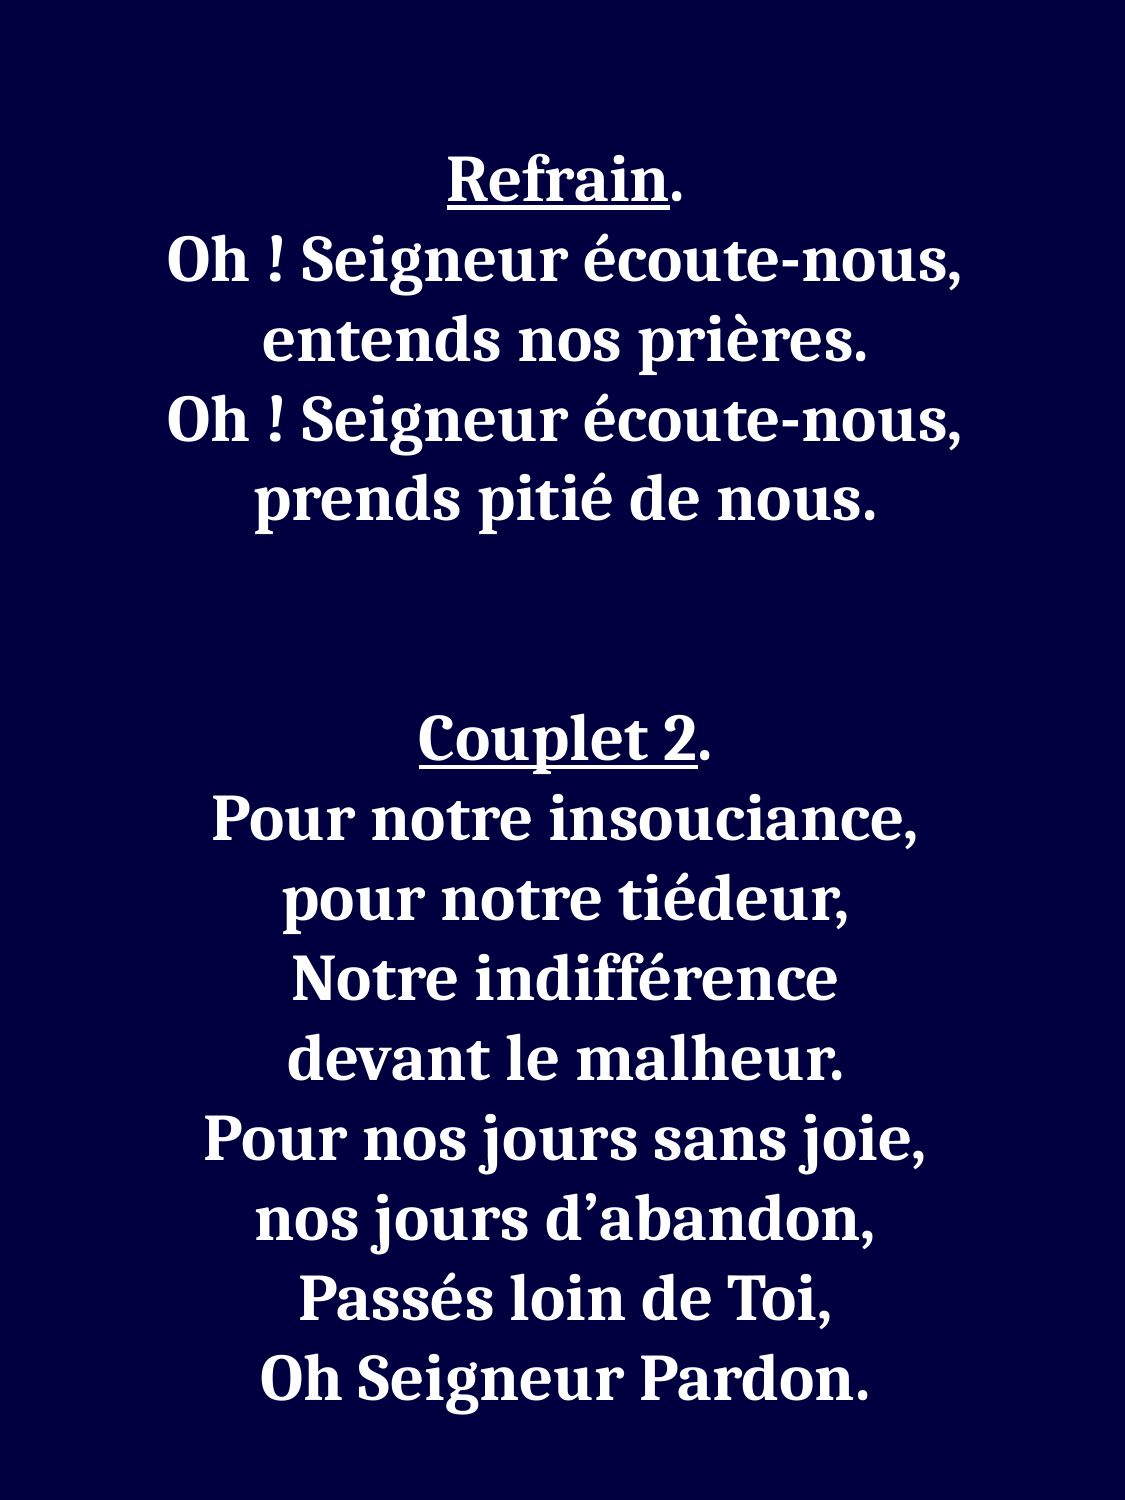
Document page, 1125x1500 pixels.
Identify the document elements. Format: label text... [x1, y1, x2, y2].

text_box Refrain. Oh ! Seigneur écoute-nous, entends nos prières. Oh ! Seigneur écoute-nous, prends pitié de nous. Couplet 2. Pour notre insouciance, pour notre tiédeur, Notre indifférence devant le malheur. Pour nos jours sans joie, nos jours d’abandon, Passés loin de Toi, Oh Seigneur Pardon. [30, 76, 1101, 1472]
